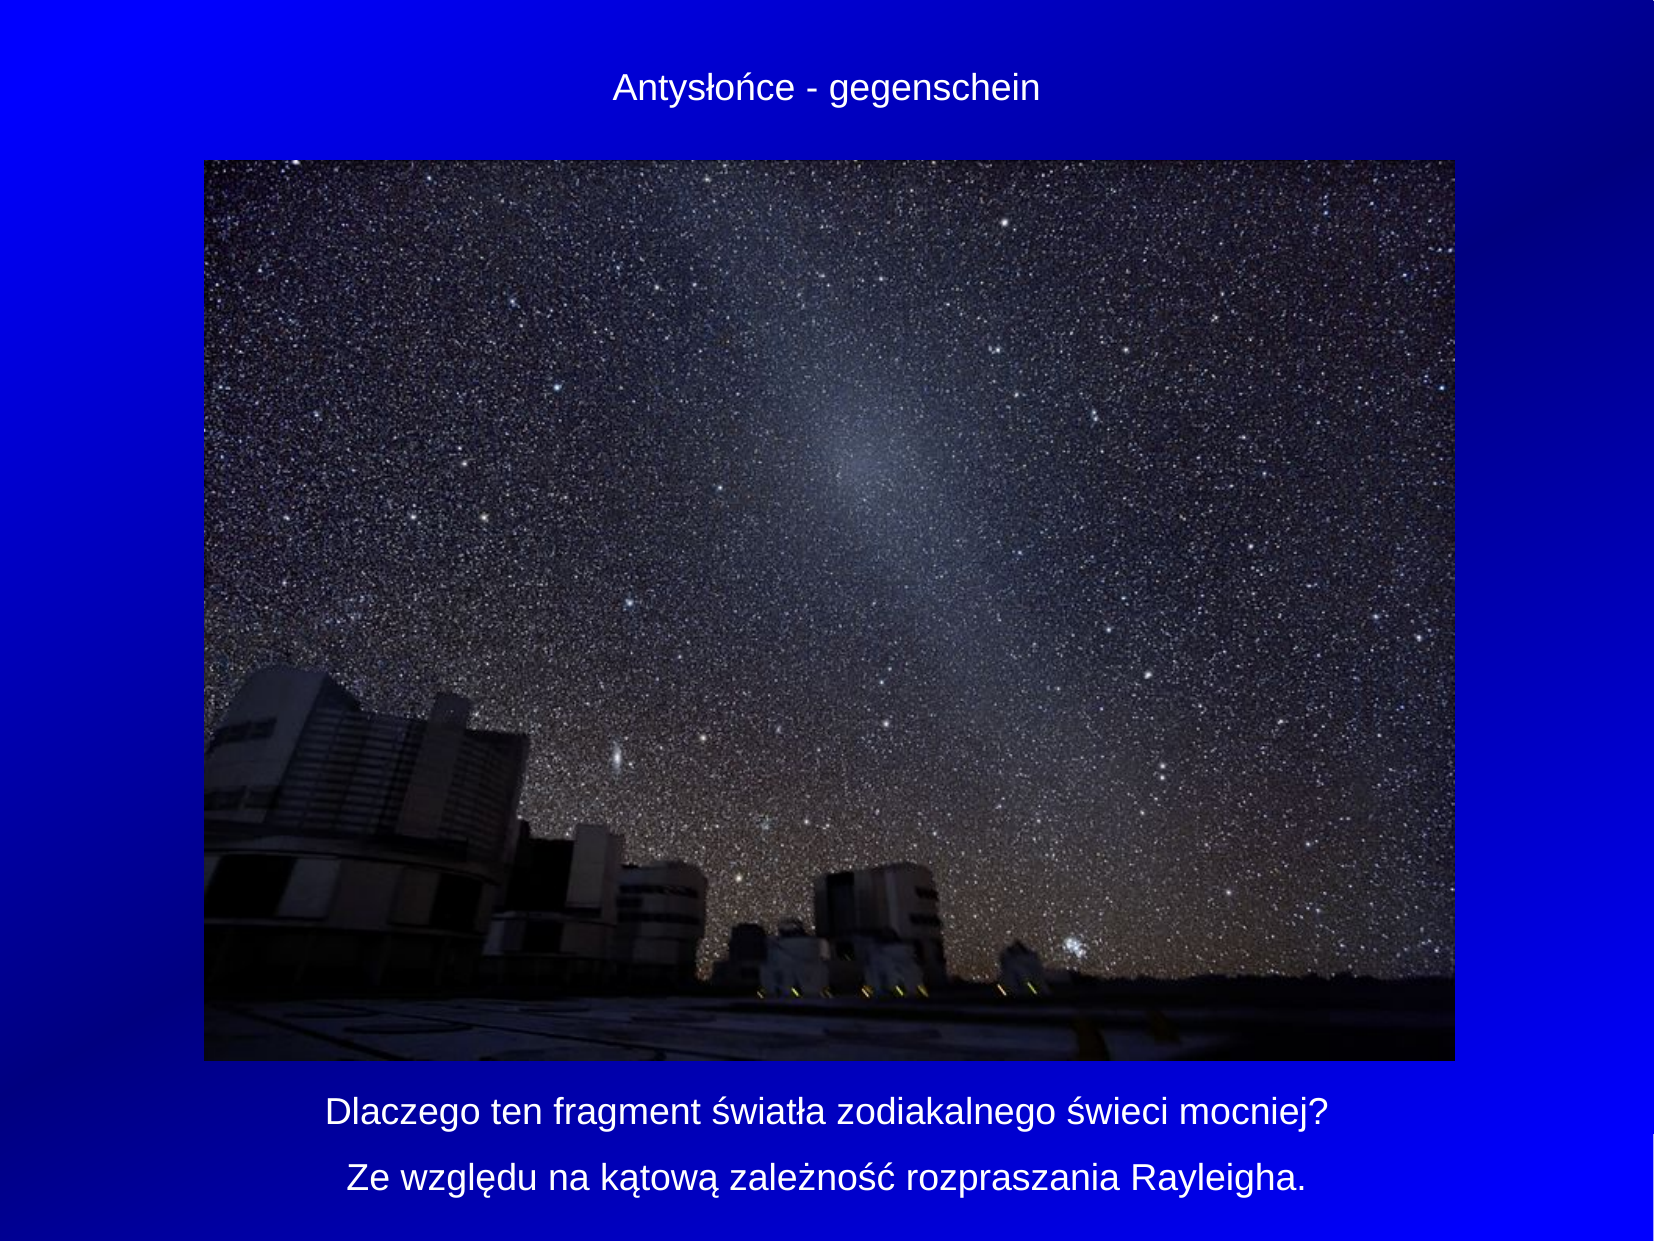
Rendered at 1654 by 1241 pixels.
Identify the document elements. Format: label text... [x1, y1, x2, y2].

text_box Antysłońce - gegenschein [597, 59, 1056, 116]
picture [204, 160, 1455, 1061]
text_box Dlaczego ten fragment światła zodiakalnego świeci mocniej? [309, 1083, 1344, 1141]
text_box Ze względu na kątową zależność rozpraszania Rayleigha. [331, 1149, 1322, 1207]
